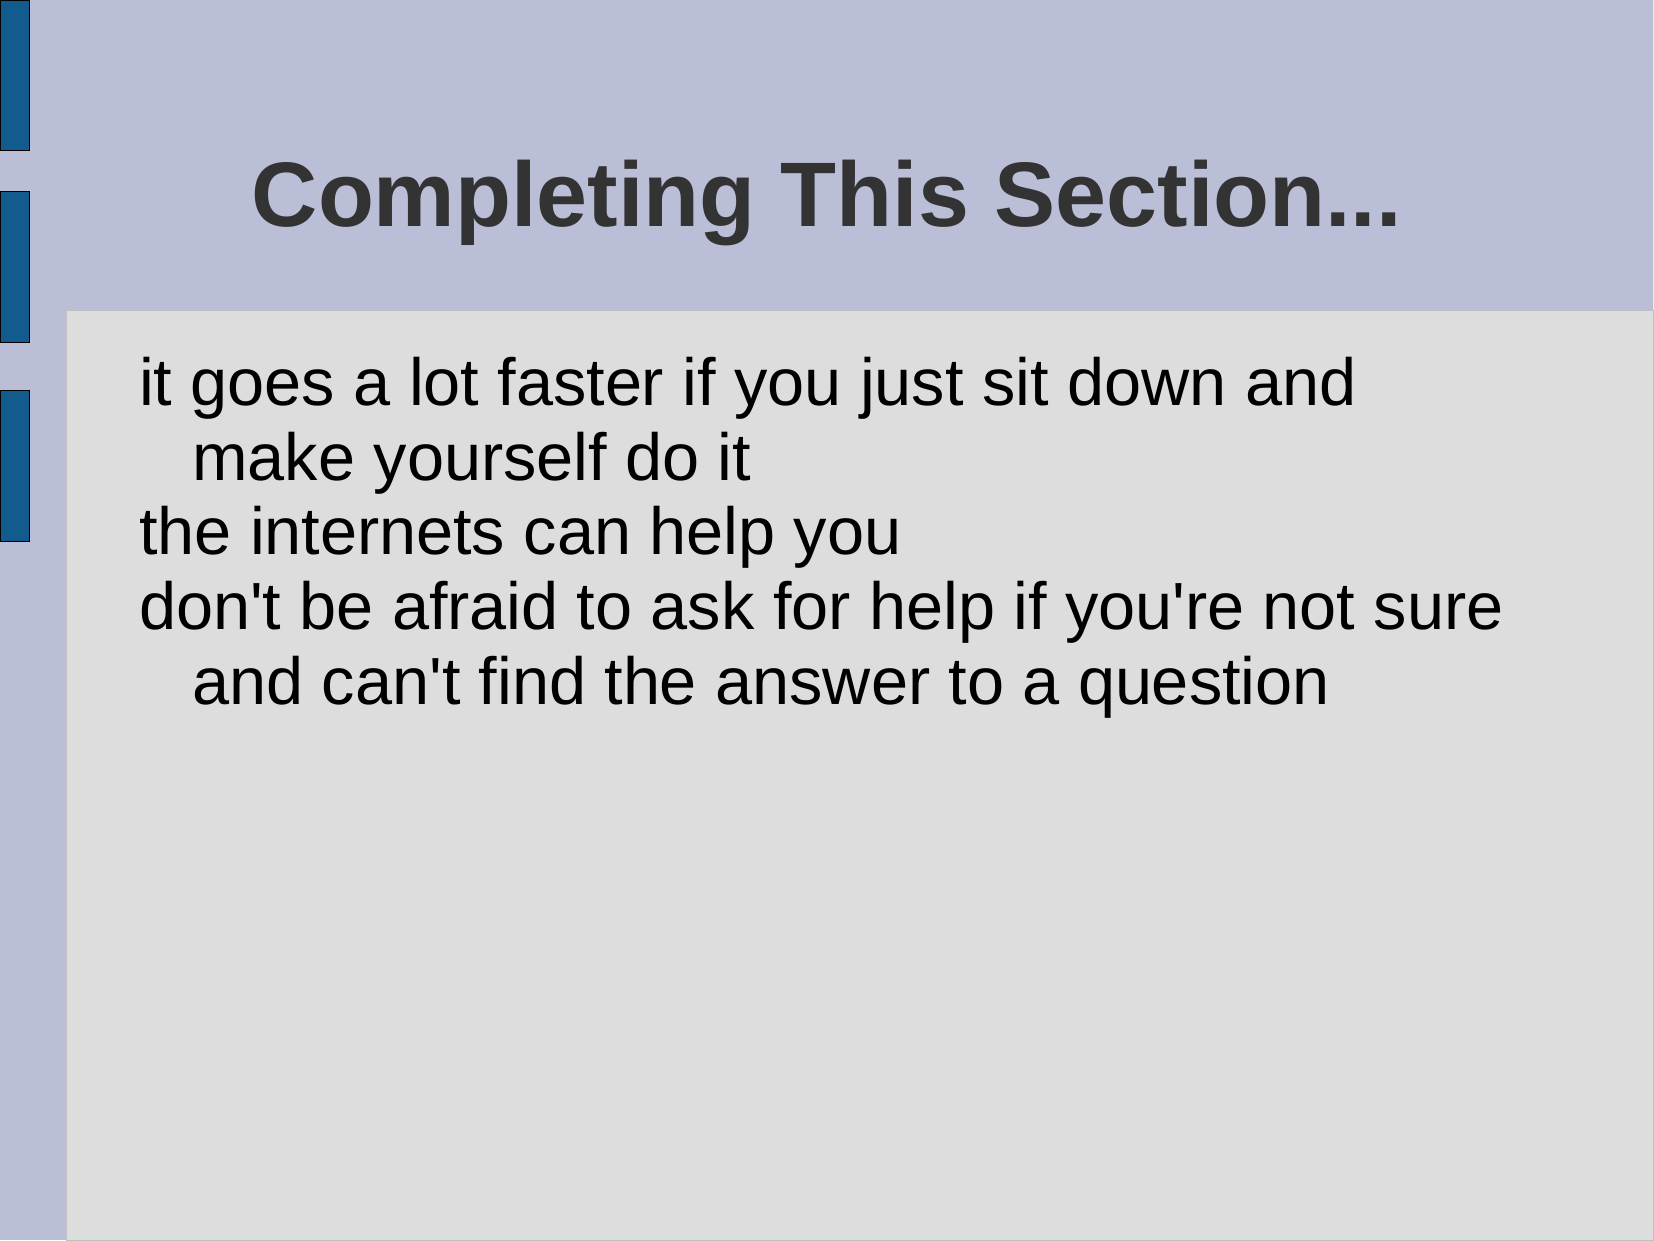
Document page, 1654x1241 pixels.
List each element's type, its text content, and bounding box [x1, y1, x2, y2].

list it goes a lot faster if you just sit down and make yourself do it the internets can help you don't be afraid to ask for help if you're not sure and can't find the answer to a question [121, 344, 1534, 1127]
title Completing This Section... [121, 91, 1534, 299]
